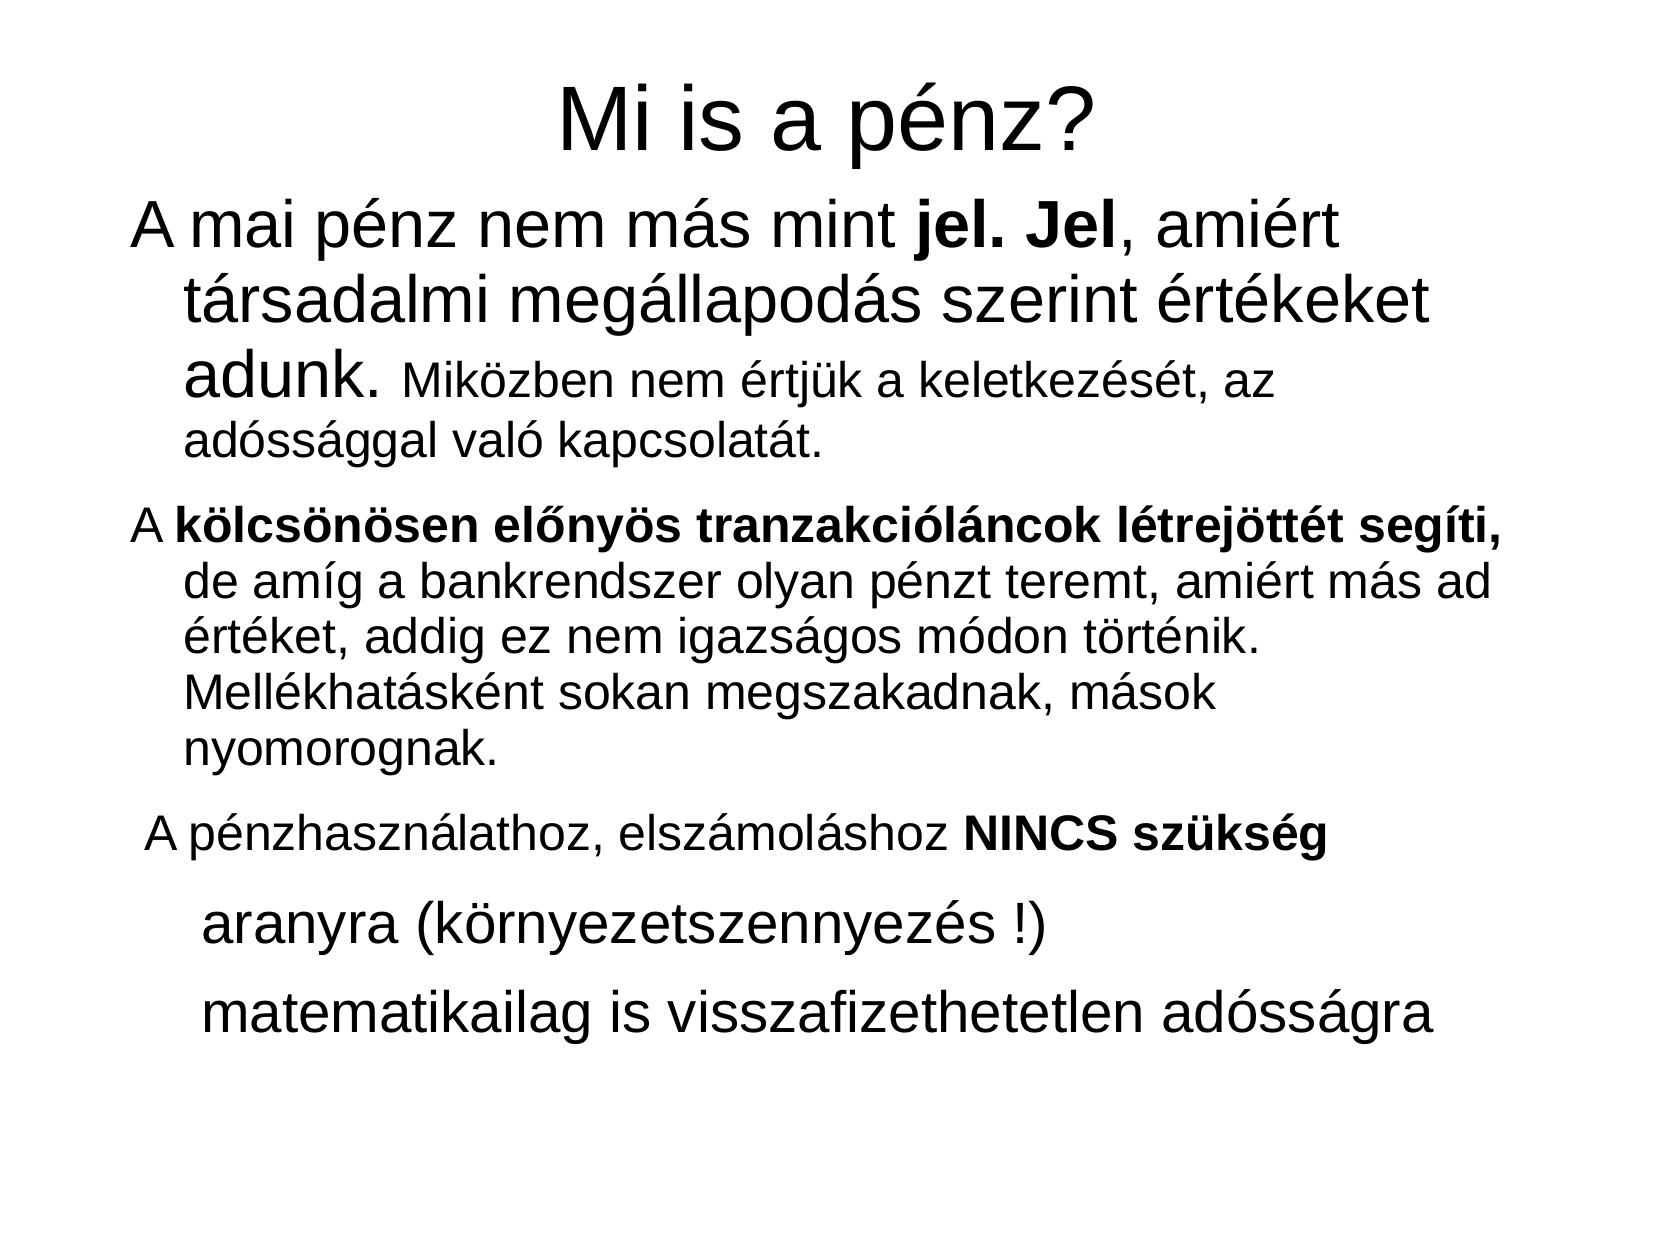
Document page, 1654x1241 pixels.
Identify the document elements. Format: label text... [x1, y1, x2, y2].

list A mai pénz nem más mint jel. Jel, amiért társadalmi megállapodás szerint értékeket adunk. Miközben nem értjük a keletkezését, az adóssággal való kapcsolatát. A kölcsönösen előnyös tranzakcióláncok létrejöttét segíti, de amíg a bankrendszer olyan pénzt teremt, amiért más ad értéket, addig ez nem igazságos módon történik. Mellékhatásként sokan megszakadnak, mások nyomorognak. A pénzhasználathoz, elszámoláshoz NINCS szükség aranyra (környezetszennyezés !) matematikailag is visszafizethetetlen adósságra [112, 187, 1525, 1136]
title Mi is a pénz? [82, 49, 1571, 188]
